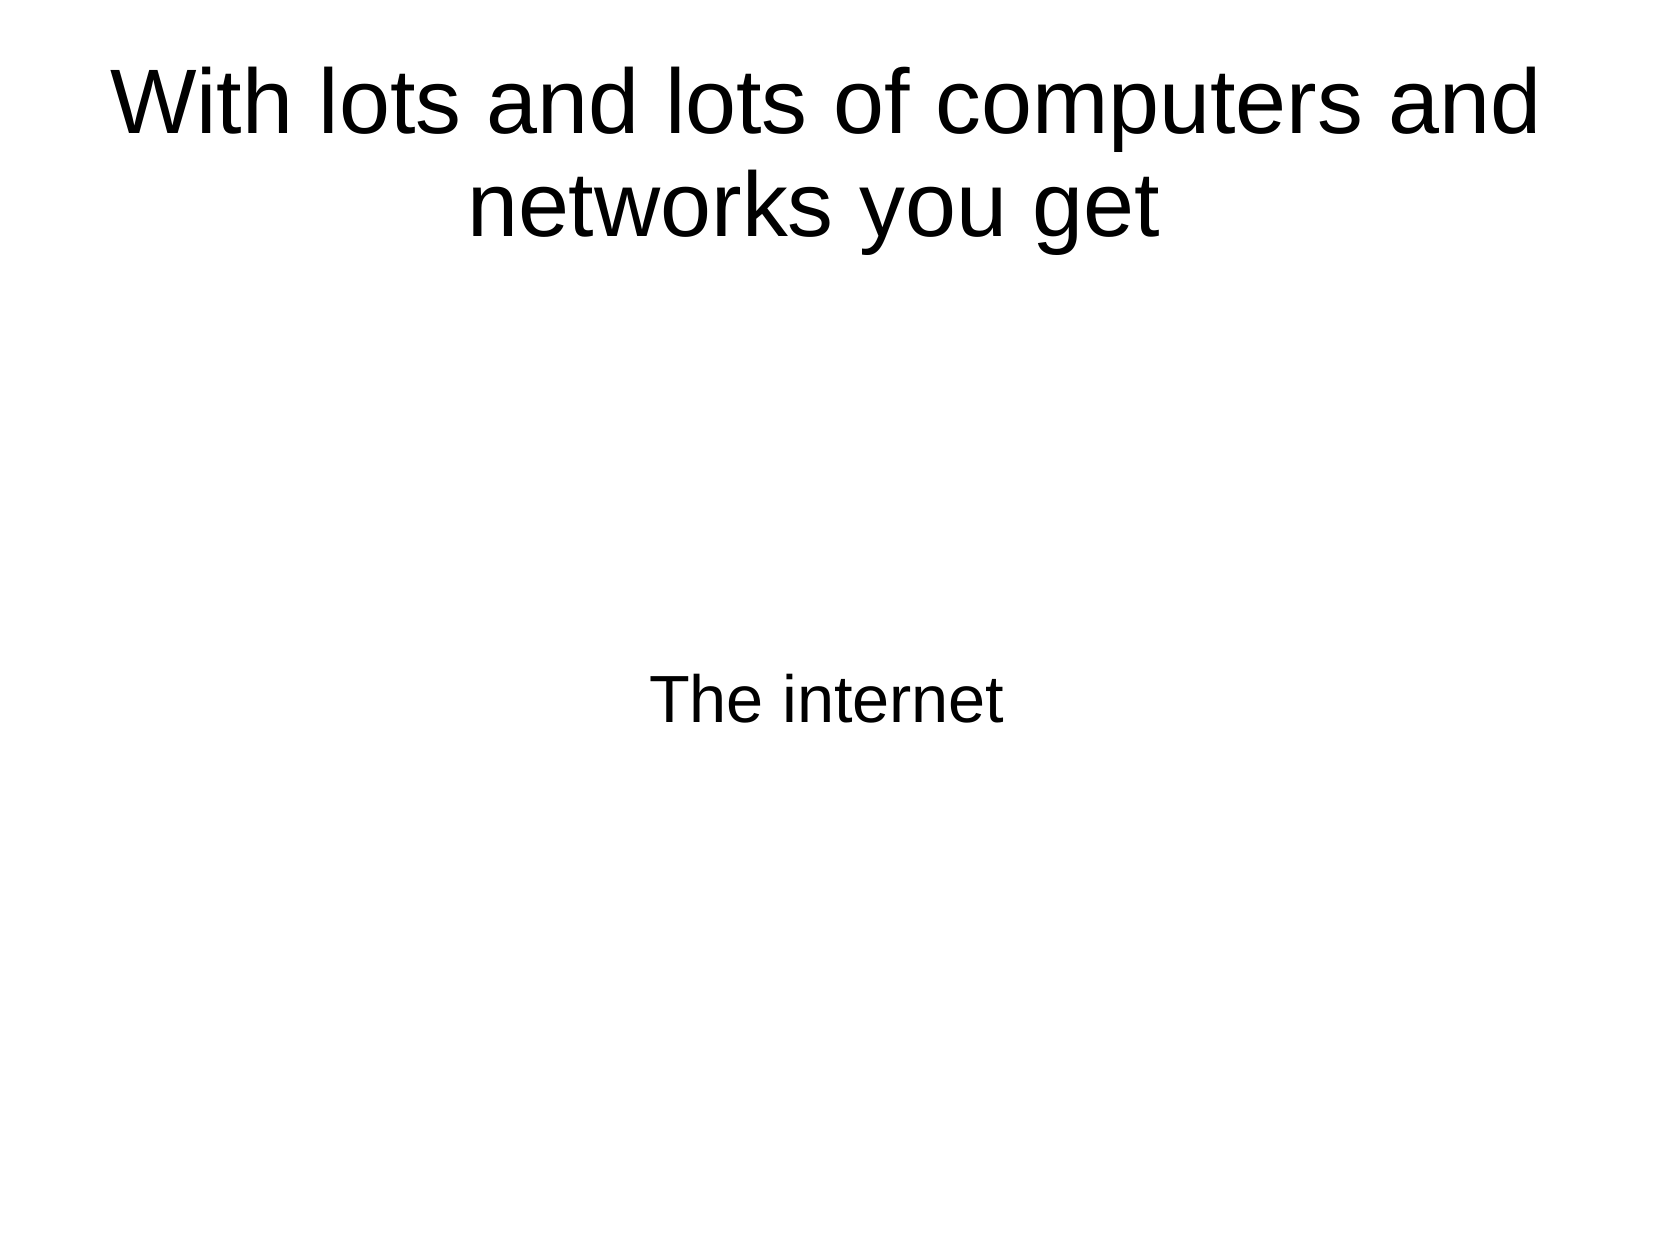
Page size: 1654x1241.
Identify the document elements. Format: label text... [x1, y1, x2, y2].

title With lots and lots of computers and networks you get [82, 39, 1571, 267]
subtitle The internet [82, 297, 1571, 1102]
